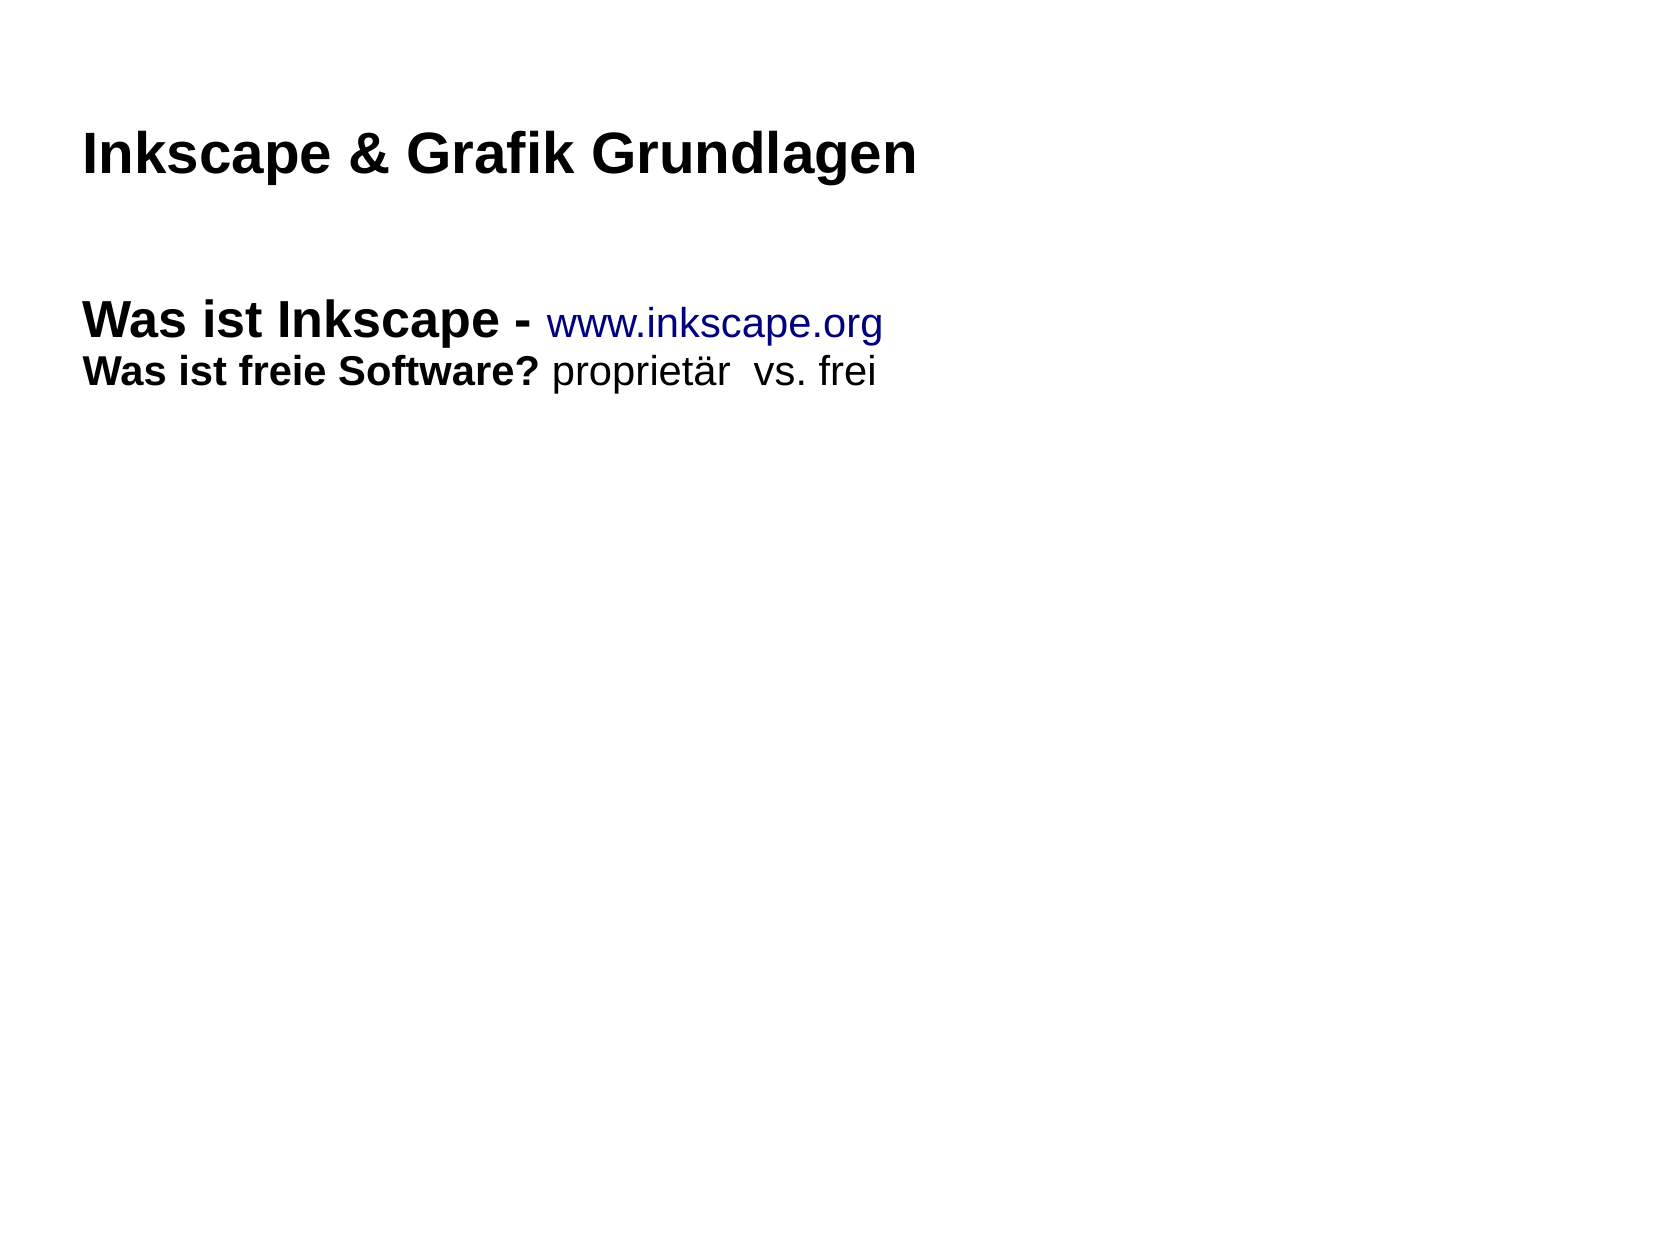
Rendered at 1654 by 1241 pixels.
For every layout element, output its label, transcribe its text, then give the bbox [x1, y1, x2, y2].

title Inkscape & Grafik Grundlagen [82, 49, 1571, 257]
list Was ist Inkscape - www.inkscape.org Was ist freie Software? proprietär vs. frei [82, 290, 1571, 1094]
